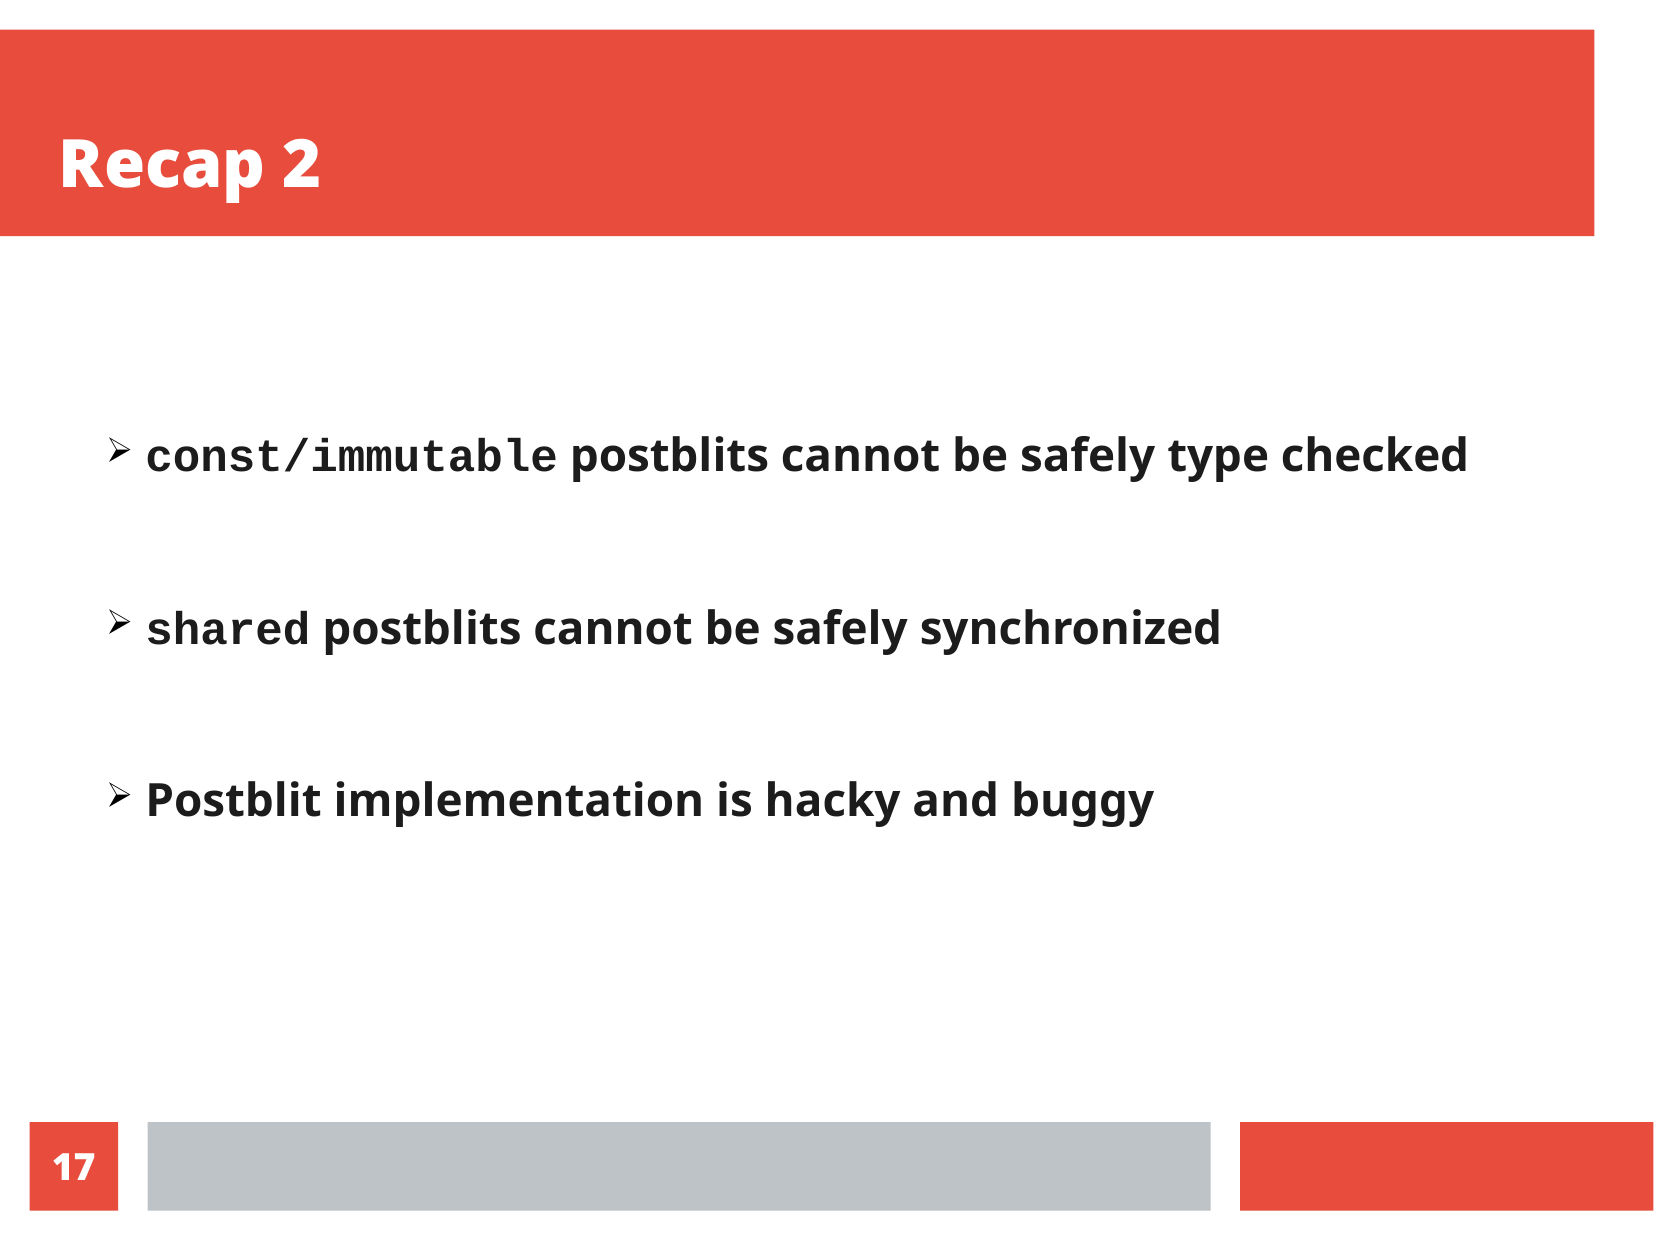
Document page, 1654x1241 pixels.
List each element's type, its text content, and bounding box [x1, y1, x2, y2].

title Recap 2 [59, 59, 1595, 207]
list const/immutable postblits cannot be safely type checked shared postblits cannot be safely synchronized Postblit implementation is hacky and buggy [59, 324, 1565, 1093]
